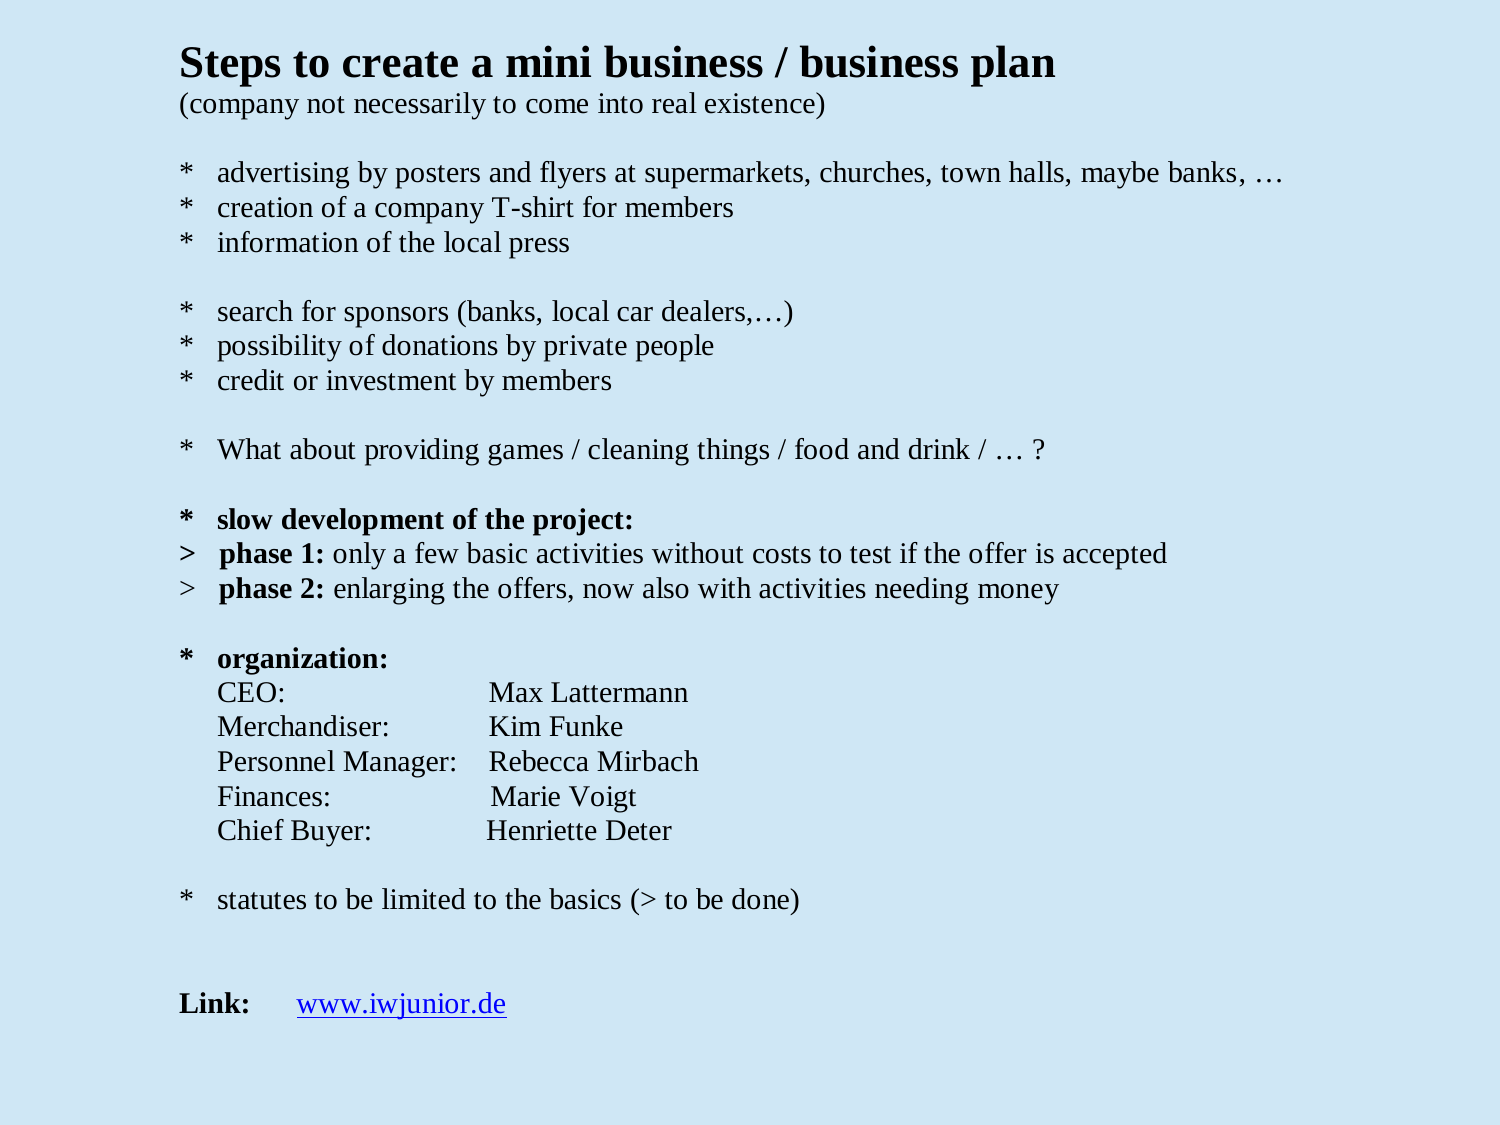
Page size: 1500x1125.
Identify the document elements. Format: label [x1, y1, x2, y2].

picture [179, 0, 1317, 1125]
